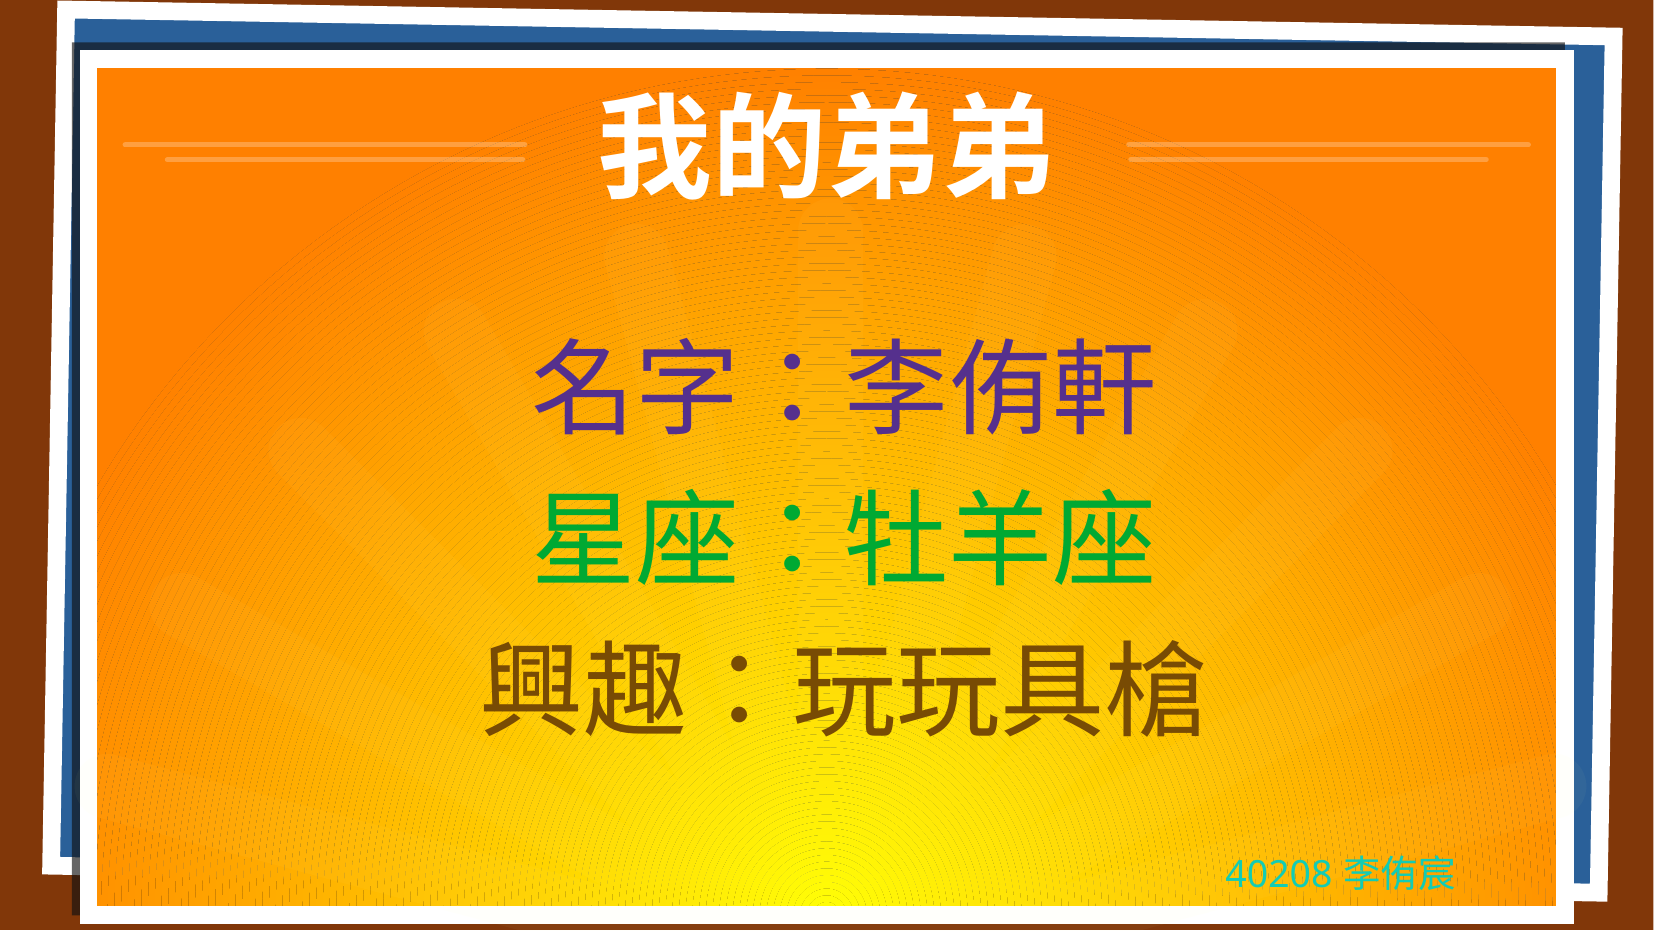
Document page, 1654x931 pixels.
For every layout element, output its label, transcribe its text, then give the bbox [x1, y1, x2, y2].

title 我的弟弟 [82, 62, 1571, 218]
subtitle 名字：李侑軒 星座：牡羊座 興趣：玩玩具槍 [165, 236, 1524, 827]
text_box 40208李侑宸 [1210, 836, 1560, 902]
